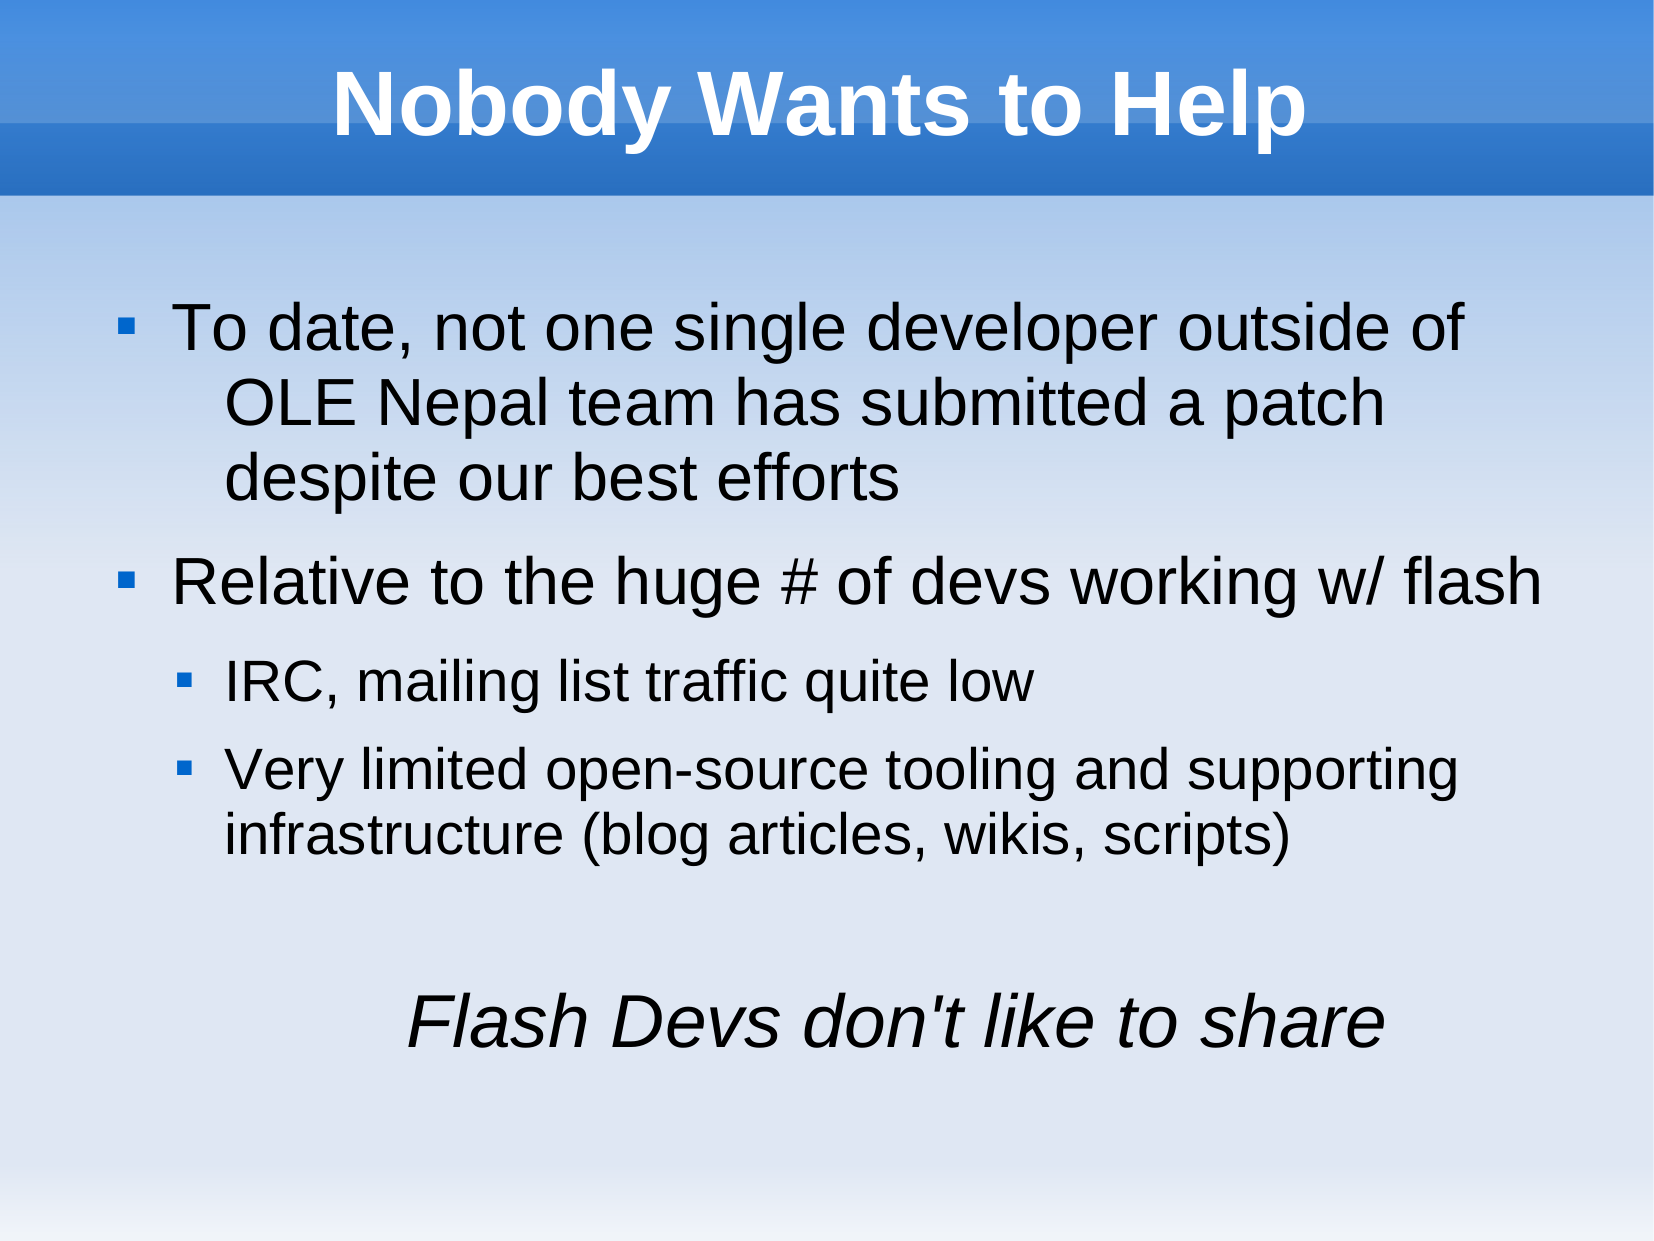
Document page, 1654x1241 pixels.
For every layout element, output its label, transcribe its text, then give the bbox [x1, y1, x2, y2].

list To date, not one single developer outside of OLE Nepal team has submitted a patch despite our best efforts Relative to the huge # of devs working w/ flash IRC, mailing list traffic quite low Very limited open-source tooling and supporting infrastructure (blog articles, wikis, scripts) Flash Devs don't like to share [82, 290, 1571, 1109]
picture [0, 0, 1654, 1241]
title Nobody Wants to Help [76, 0, 1565, 208]
